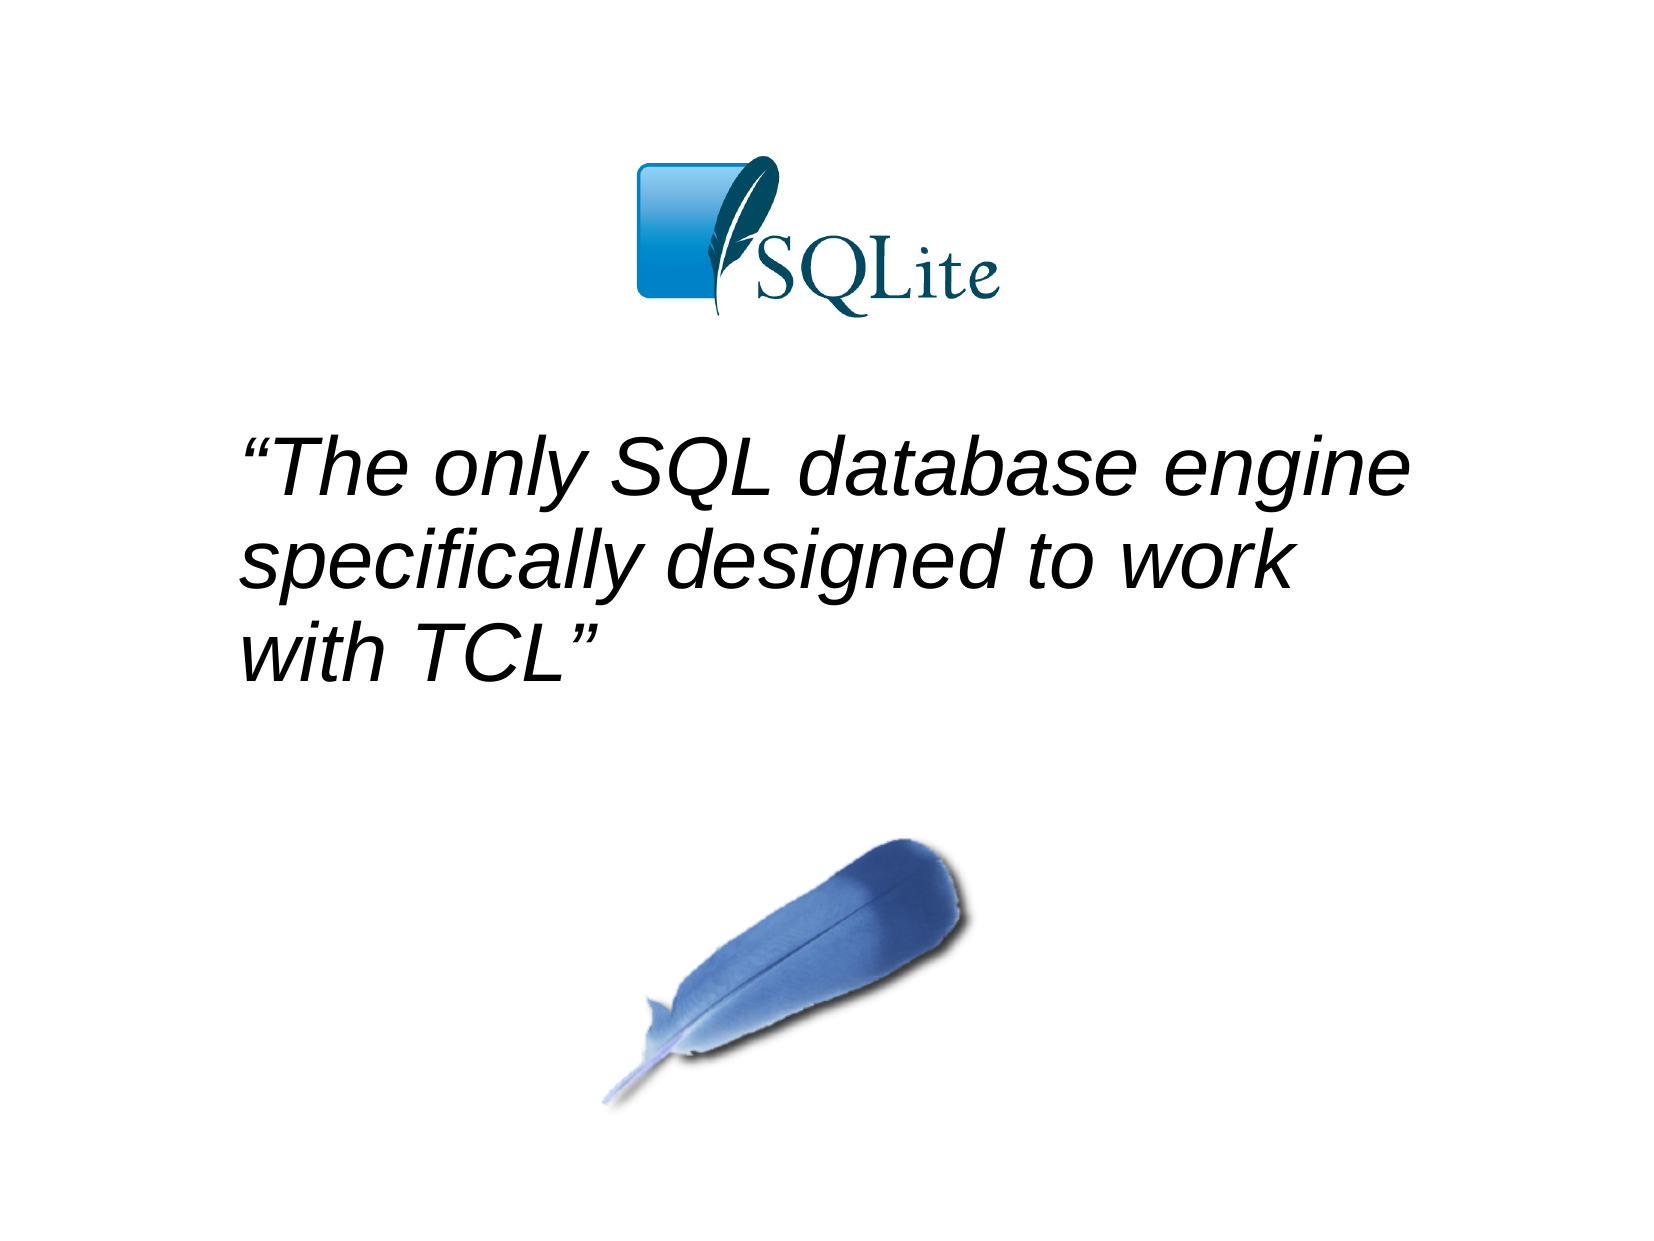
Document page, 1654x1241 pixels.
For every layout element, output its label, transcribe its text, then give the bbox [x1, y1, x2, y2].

picture [590, 770, 991, 1171]
picture [630, 149, 1006, 324]
text_box “The only SQL database engine specifically designed to work with TCL” [225, 412, 1430, 714]
